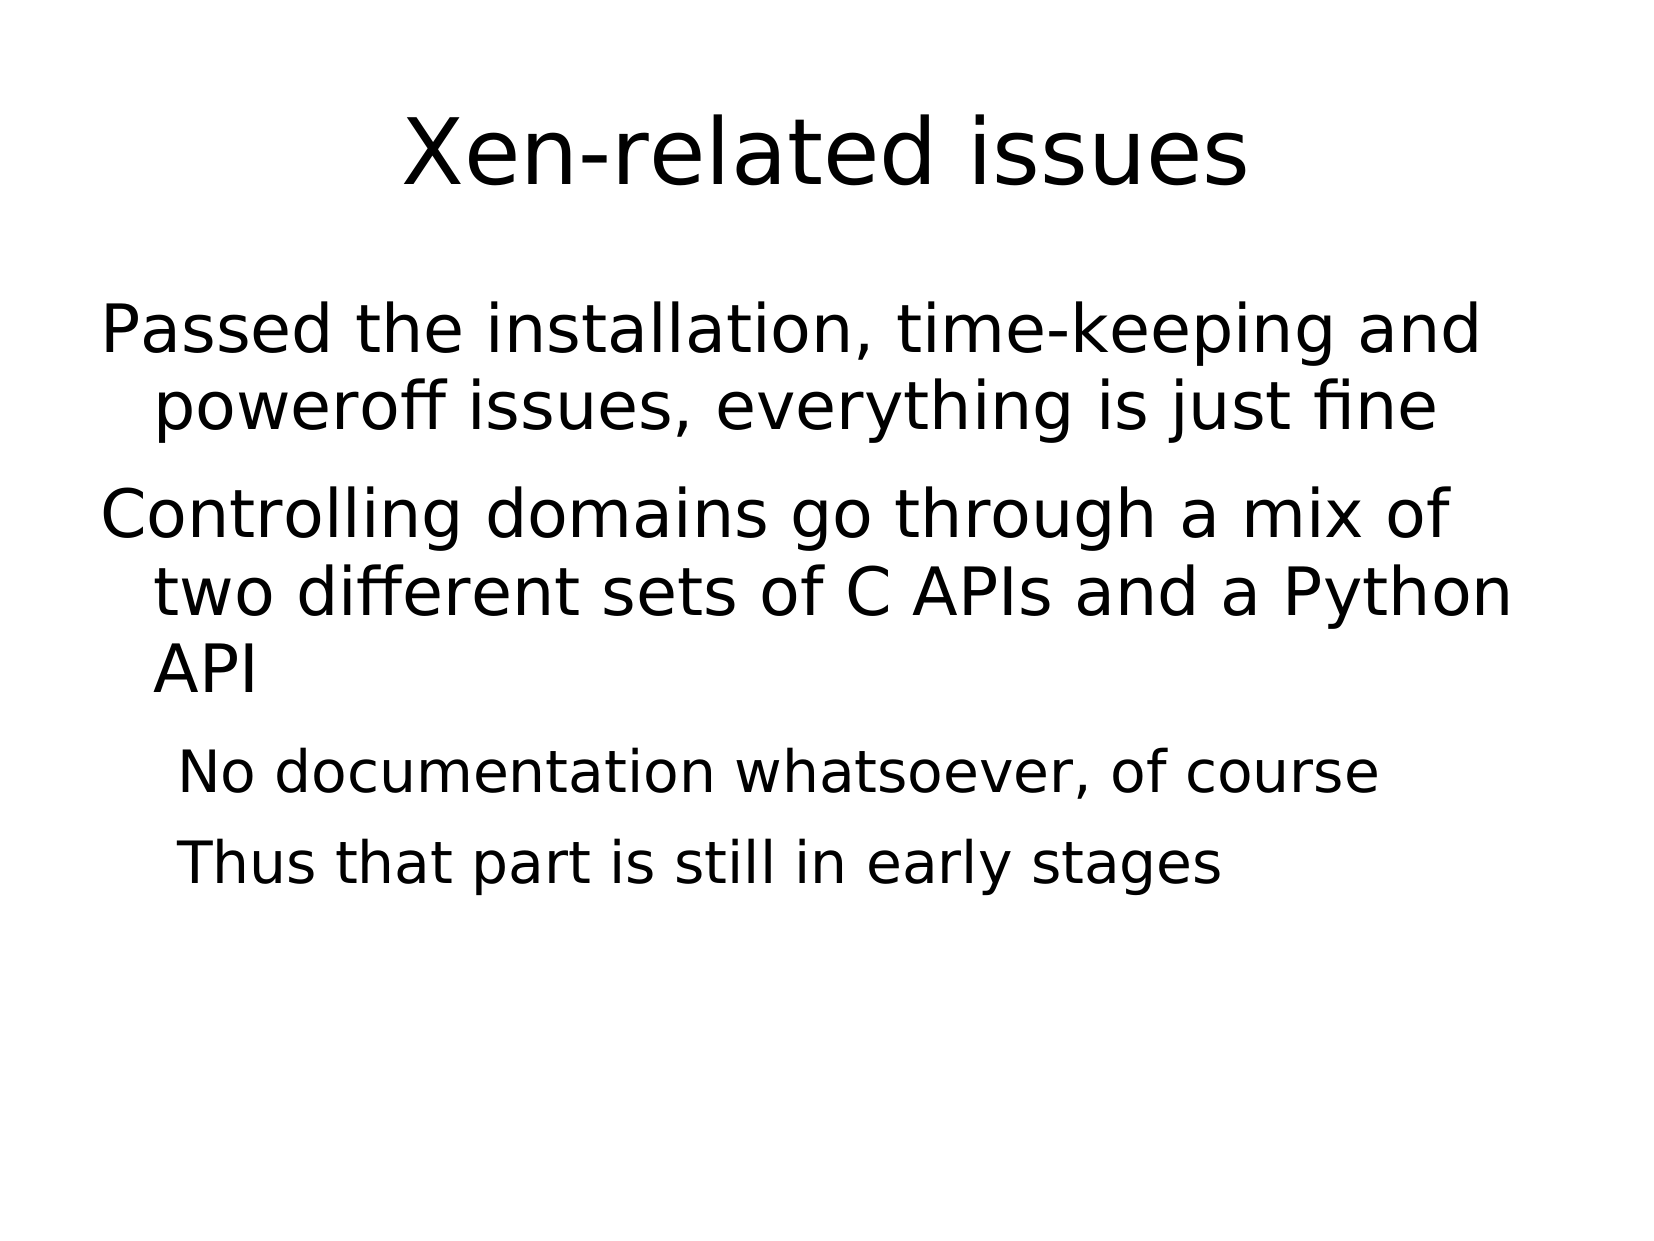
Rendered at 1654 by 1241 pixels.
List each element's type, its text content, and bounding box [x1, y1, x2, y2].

title Xen-related issues [82, 49, 1571, 257]
list Passed the installation, time-keeping and poweroff issues, everything is just fine Controlling domains go through a mix of two different sets of C APIs and a Python API No documentation whatsoever, of course Thus that part is still in early stages [82, 290, 1571, 1109]
